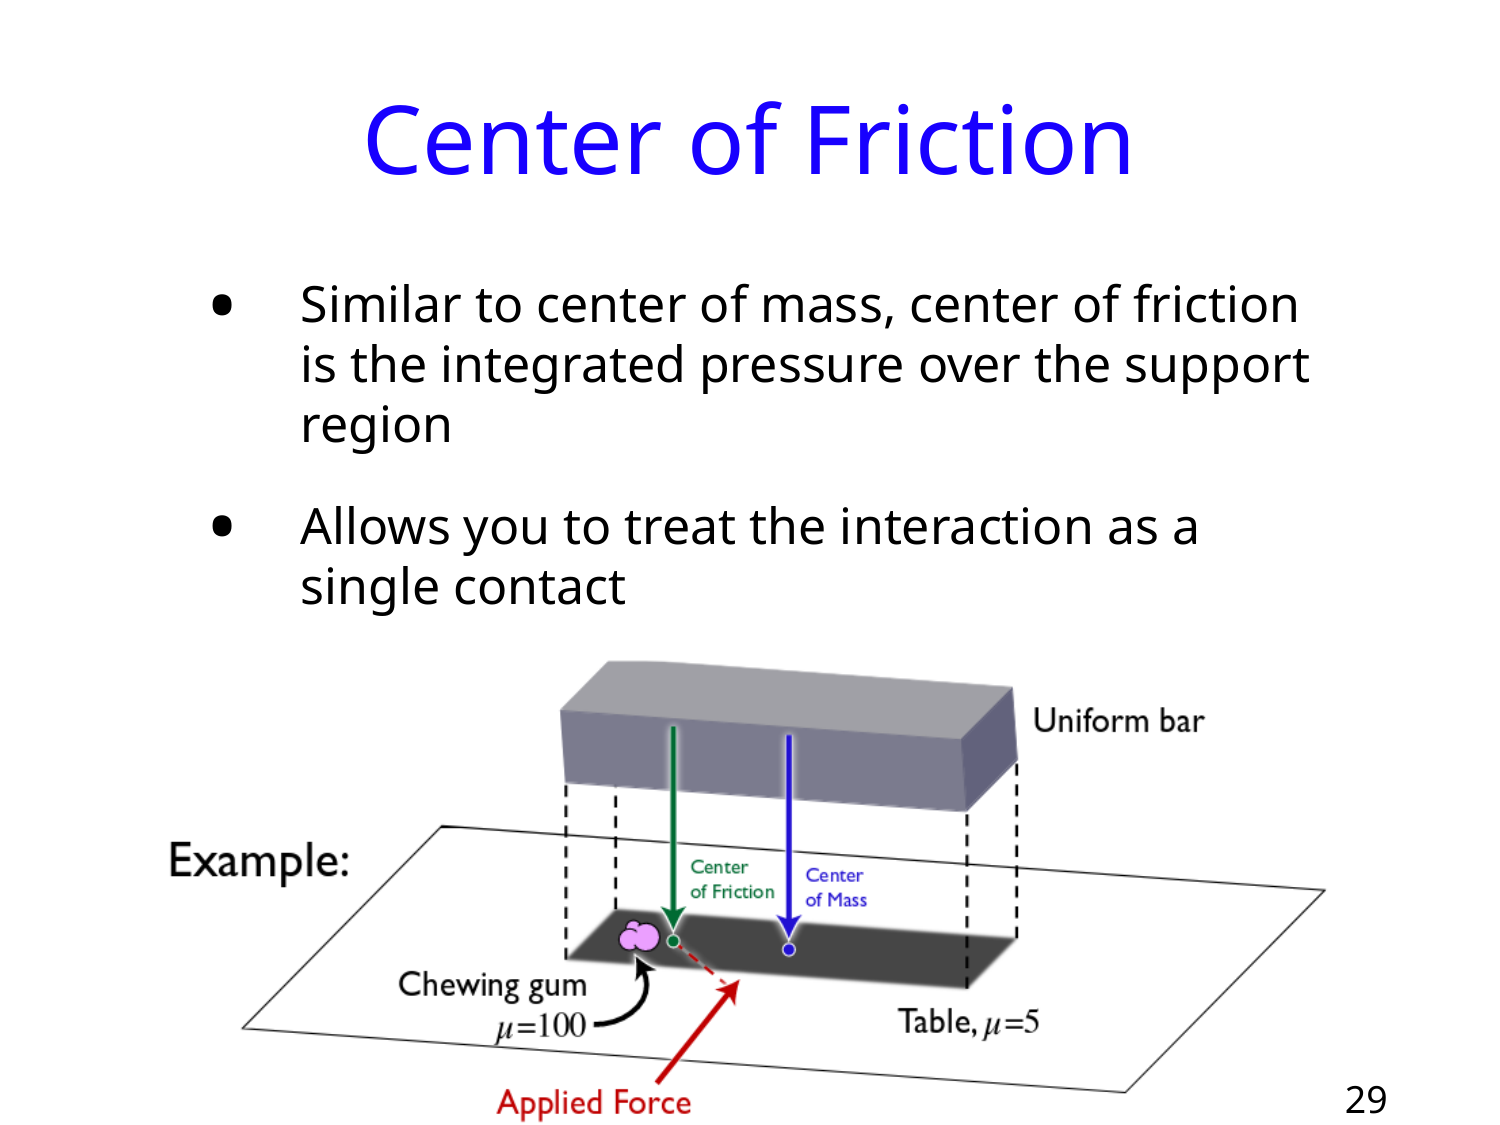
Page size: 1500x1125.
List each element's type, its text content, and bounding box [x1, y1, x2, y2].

list Similar to center of mass, center of friction is the integrated pressure over the support region Allows you to treat the interaction as a single contact [146, 201, 1354, 686]
picture [158, 647, 1334, 1125]
title Center of Friction [146, 21, 1354, 201]
